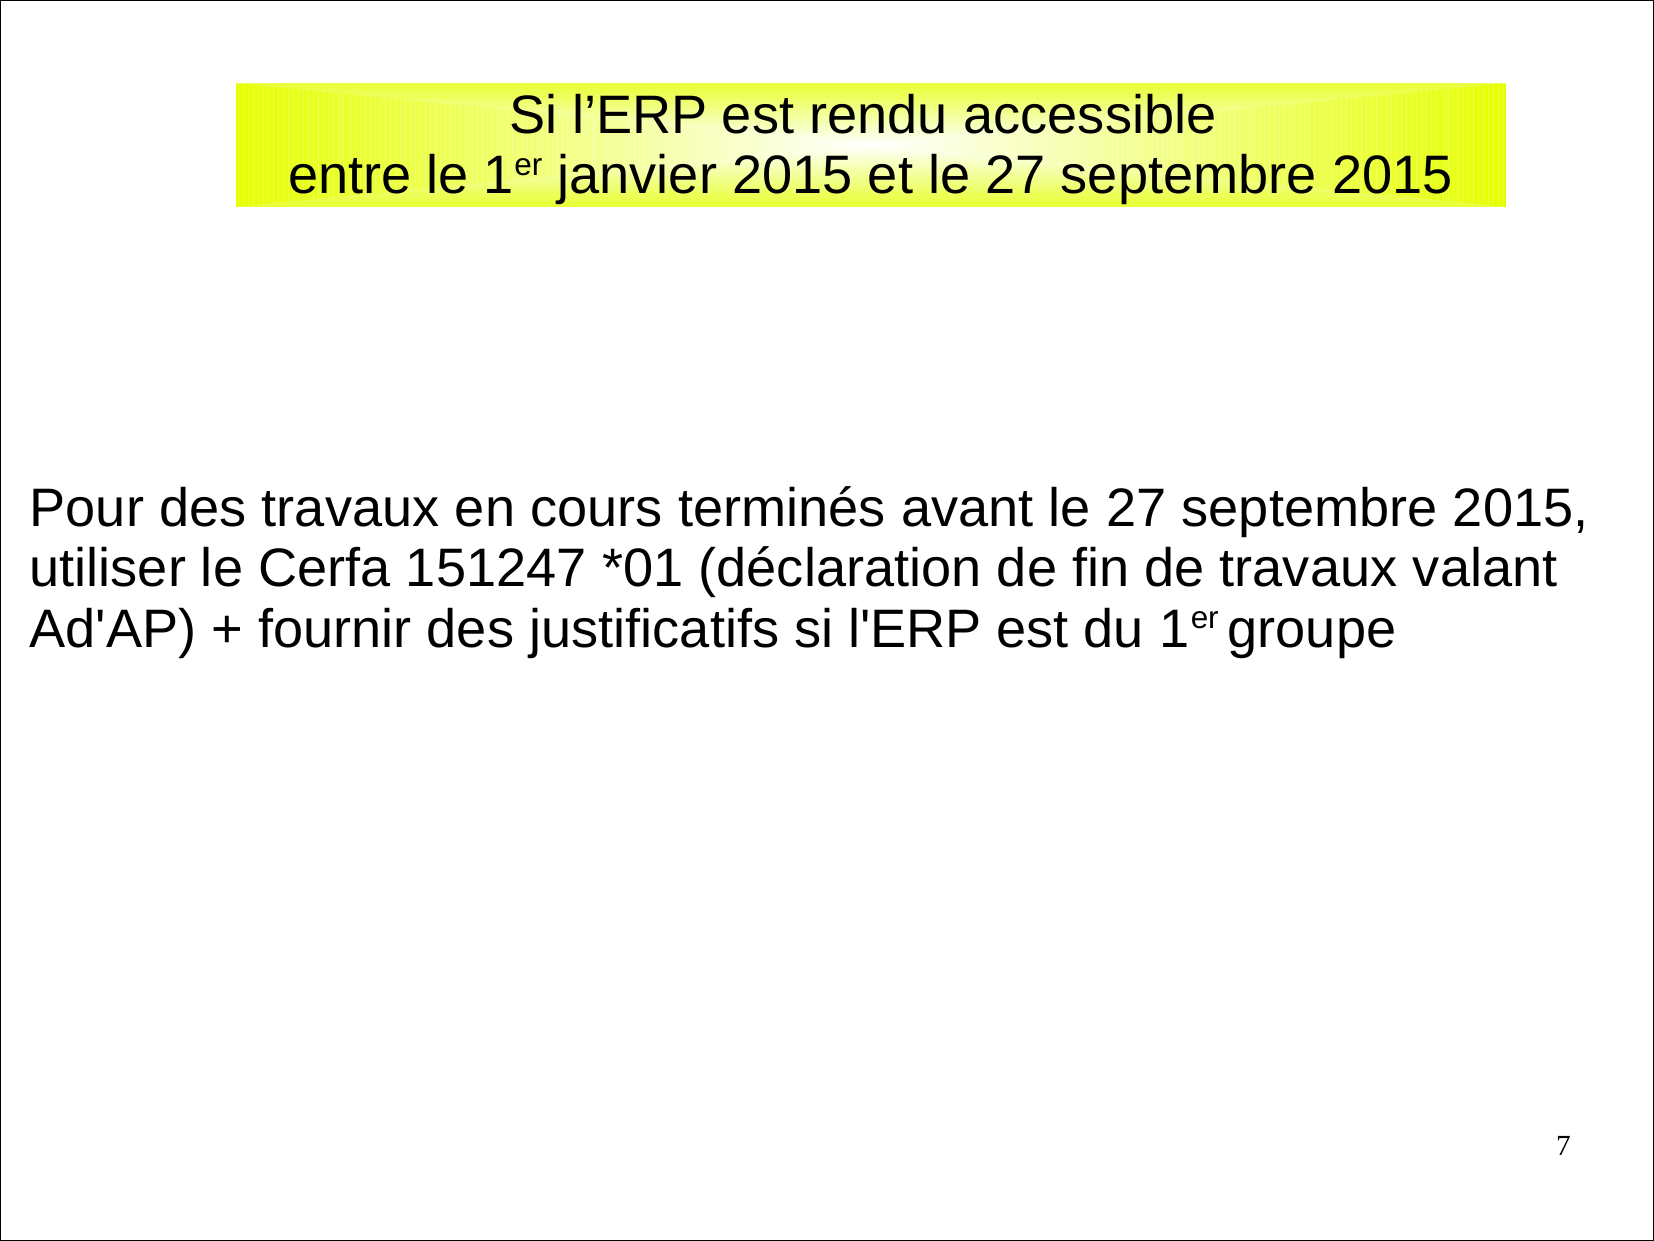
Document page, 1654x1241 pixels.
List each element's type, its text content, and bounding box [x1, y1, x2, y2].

title Si l’ERP est rendu accessible entre le 1er janvier 2015 et le 27 septembre 2015 [236, 83, 1506, 207]
title Pour des travaux en cours terminés avant le 27 septembre 2015, utiliser le Cerfa 151247 *01 (déclaration de fin de travaux valant Ad'AP) + fournir des justificatifs si l'ERP est du 1er groupe [29, 73, 1595, 1063]
